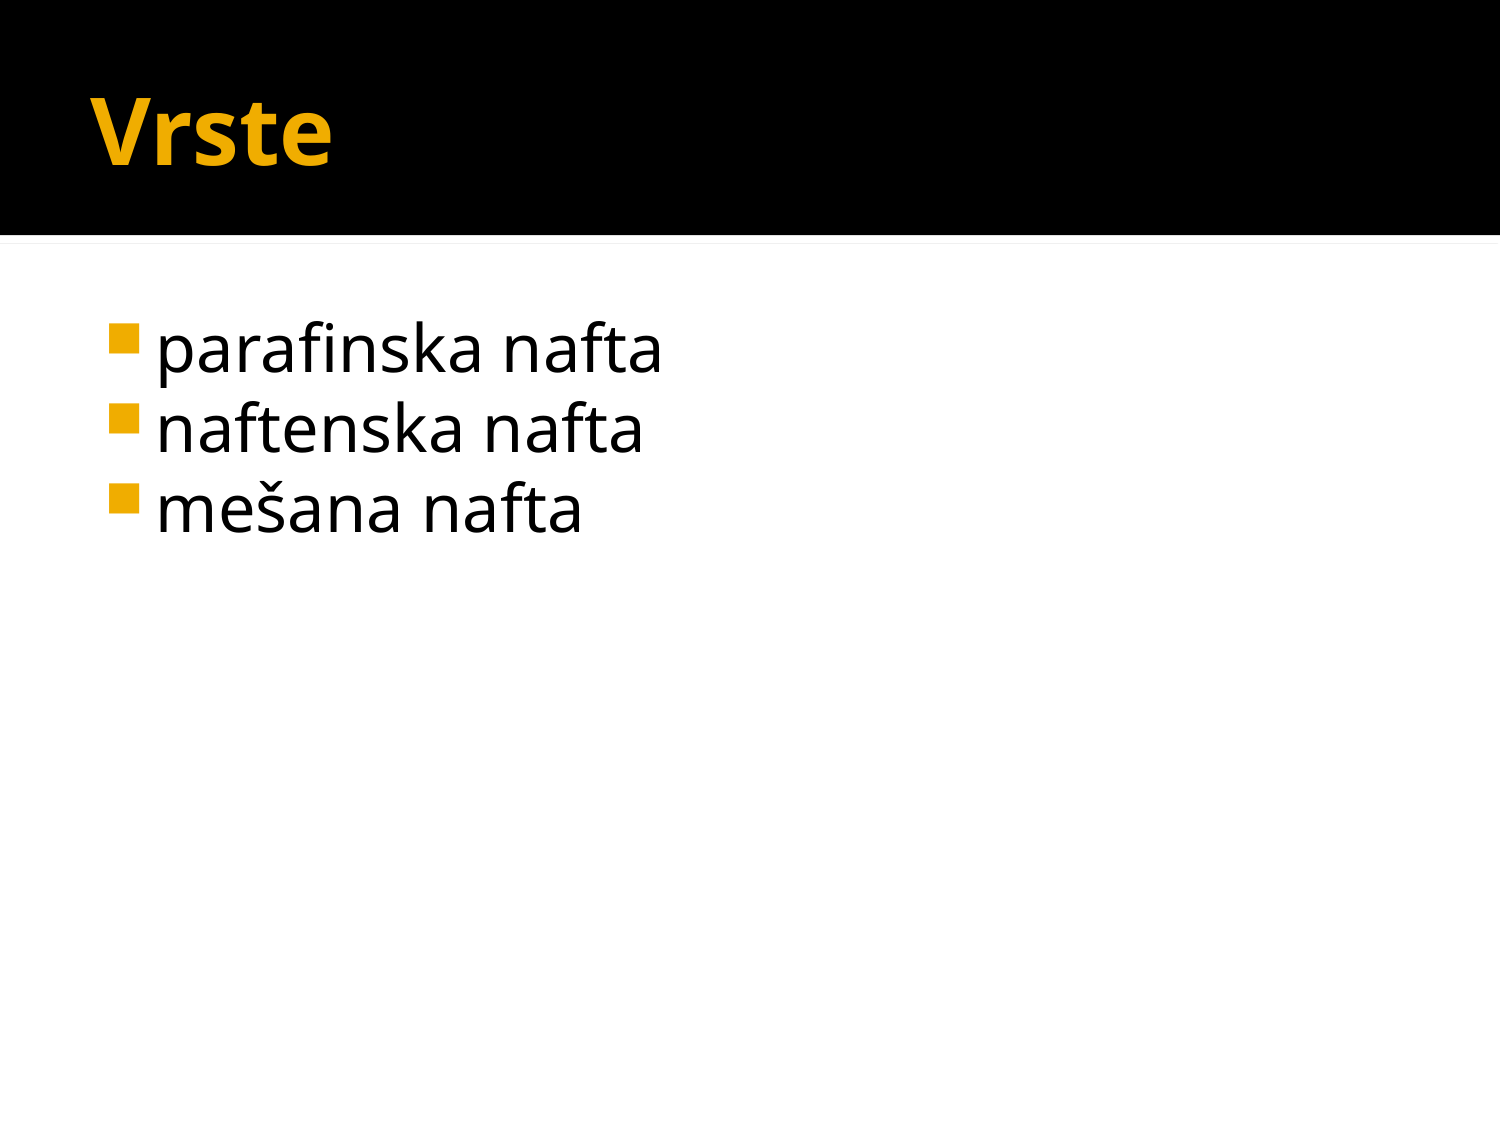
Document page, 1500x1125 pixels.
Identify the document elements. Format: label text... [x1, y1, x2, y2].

title Vrste [75, 25, 1425, 231]
list parafinska nafta naftenska nafta mešana nafta [75, 291, 1425, 1050]
